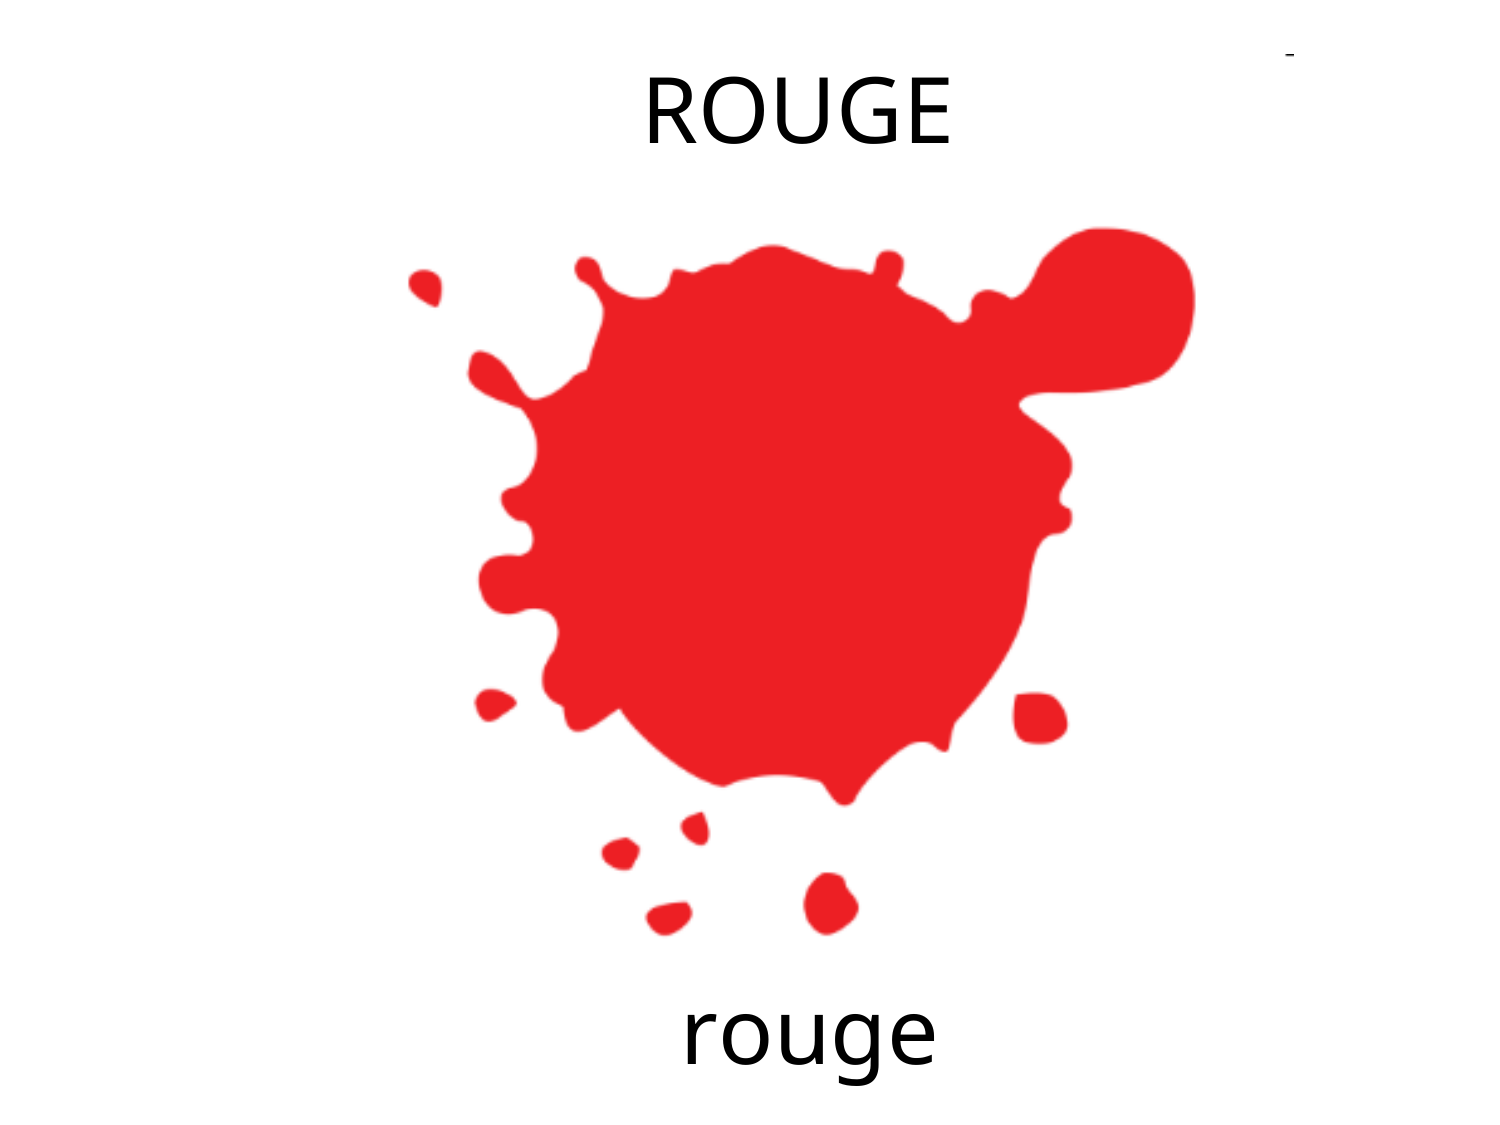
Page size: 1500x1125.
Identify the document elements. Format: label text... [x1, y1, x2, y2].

text_box rouge [206, 964, 1414, 1092]
picture [324, 171, 1294, 964]
title ROUGE [194, 42, 1402, 171]
